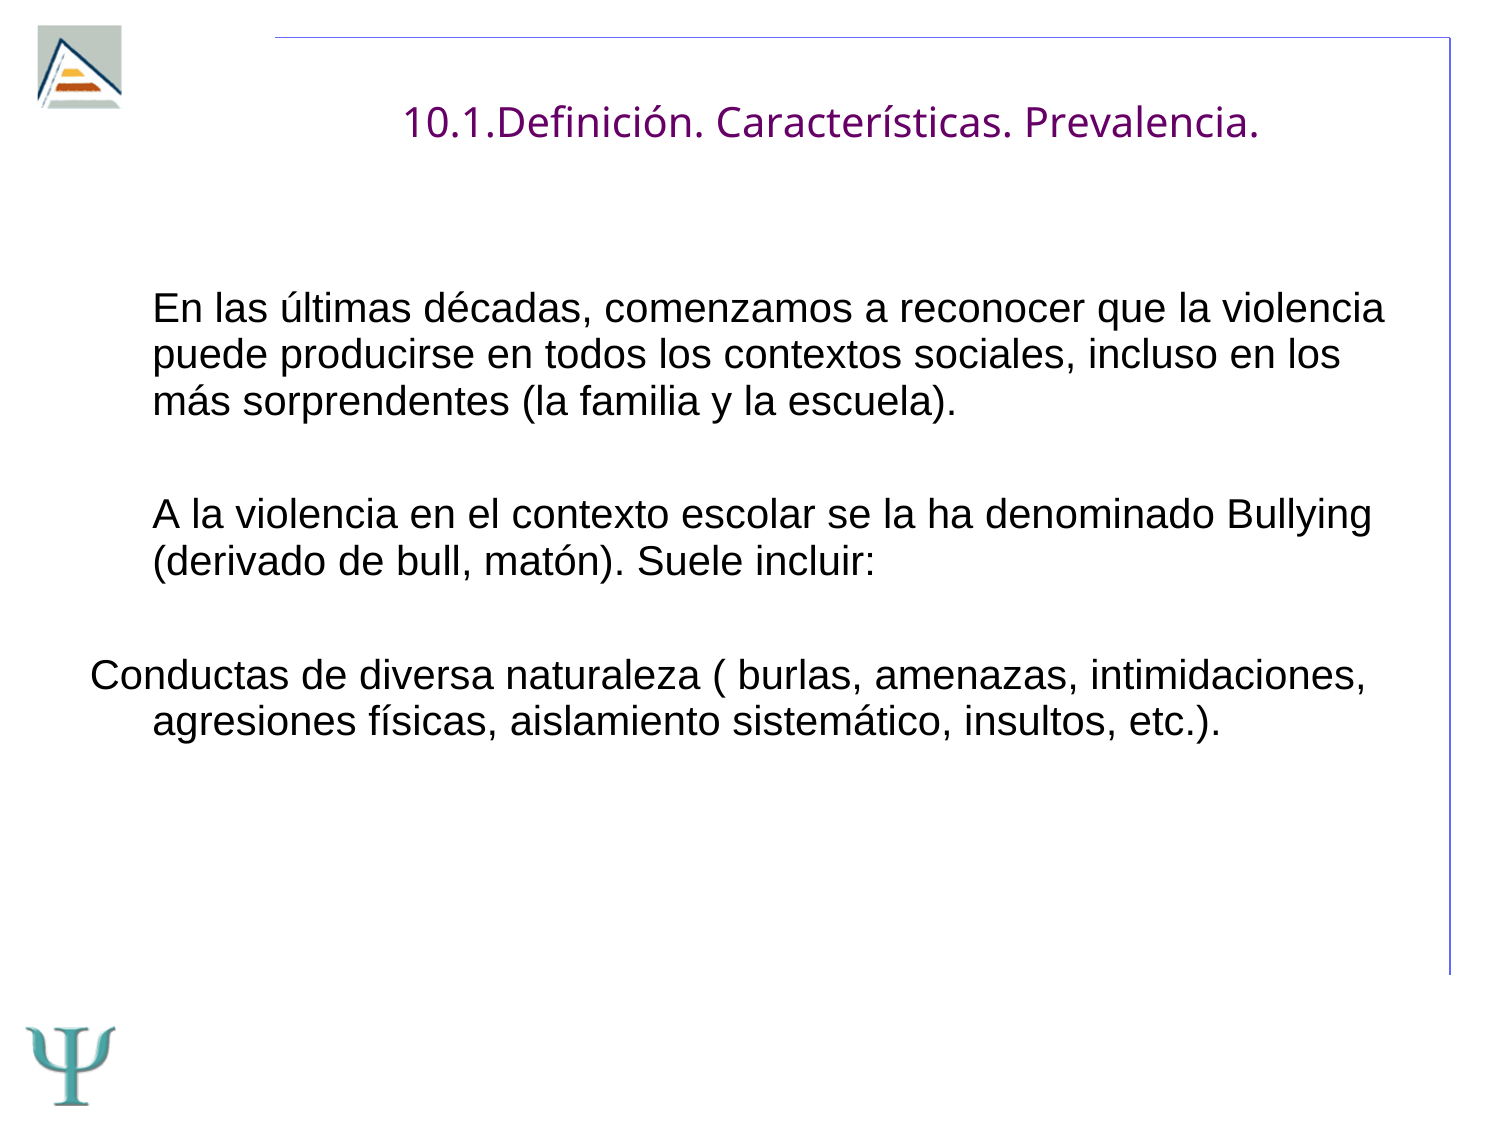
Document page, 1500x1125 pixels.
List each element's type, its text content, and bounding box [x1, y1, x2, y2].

list En las últimas décadas, comenzamos a reconocer que la violencia puede producirse en todos los contextos sociales, incluso en los más sorprendentes (la familia y la escuela). A la violencia en el contexto escolar se la ha denominado Bullying (derivado de bull, matón). Suele incluir: Conductas de diversa naturaleza ( burlas, amenazas, intimidaciones, agresiones físicas, aislamiento sistemático, insultos, etc.). [75, 219, 1426, 1125]
title 10.1.Definición. Características. Prevalencia. [262, 74, 1401, 168]
picture [37, 24, 122, 109]
picture [24, 1024, 75, 1106]
